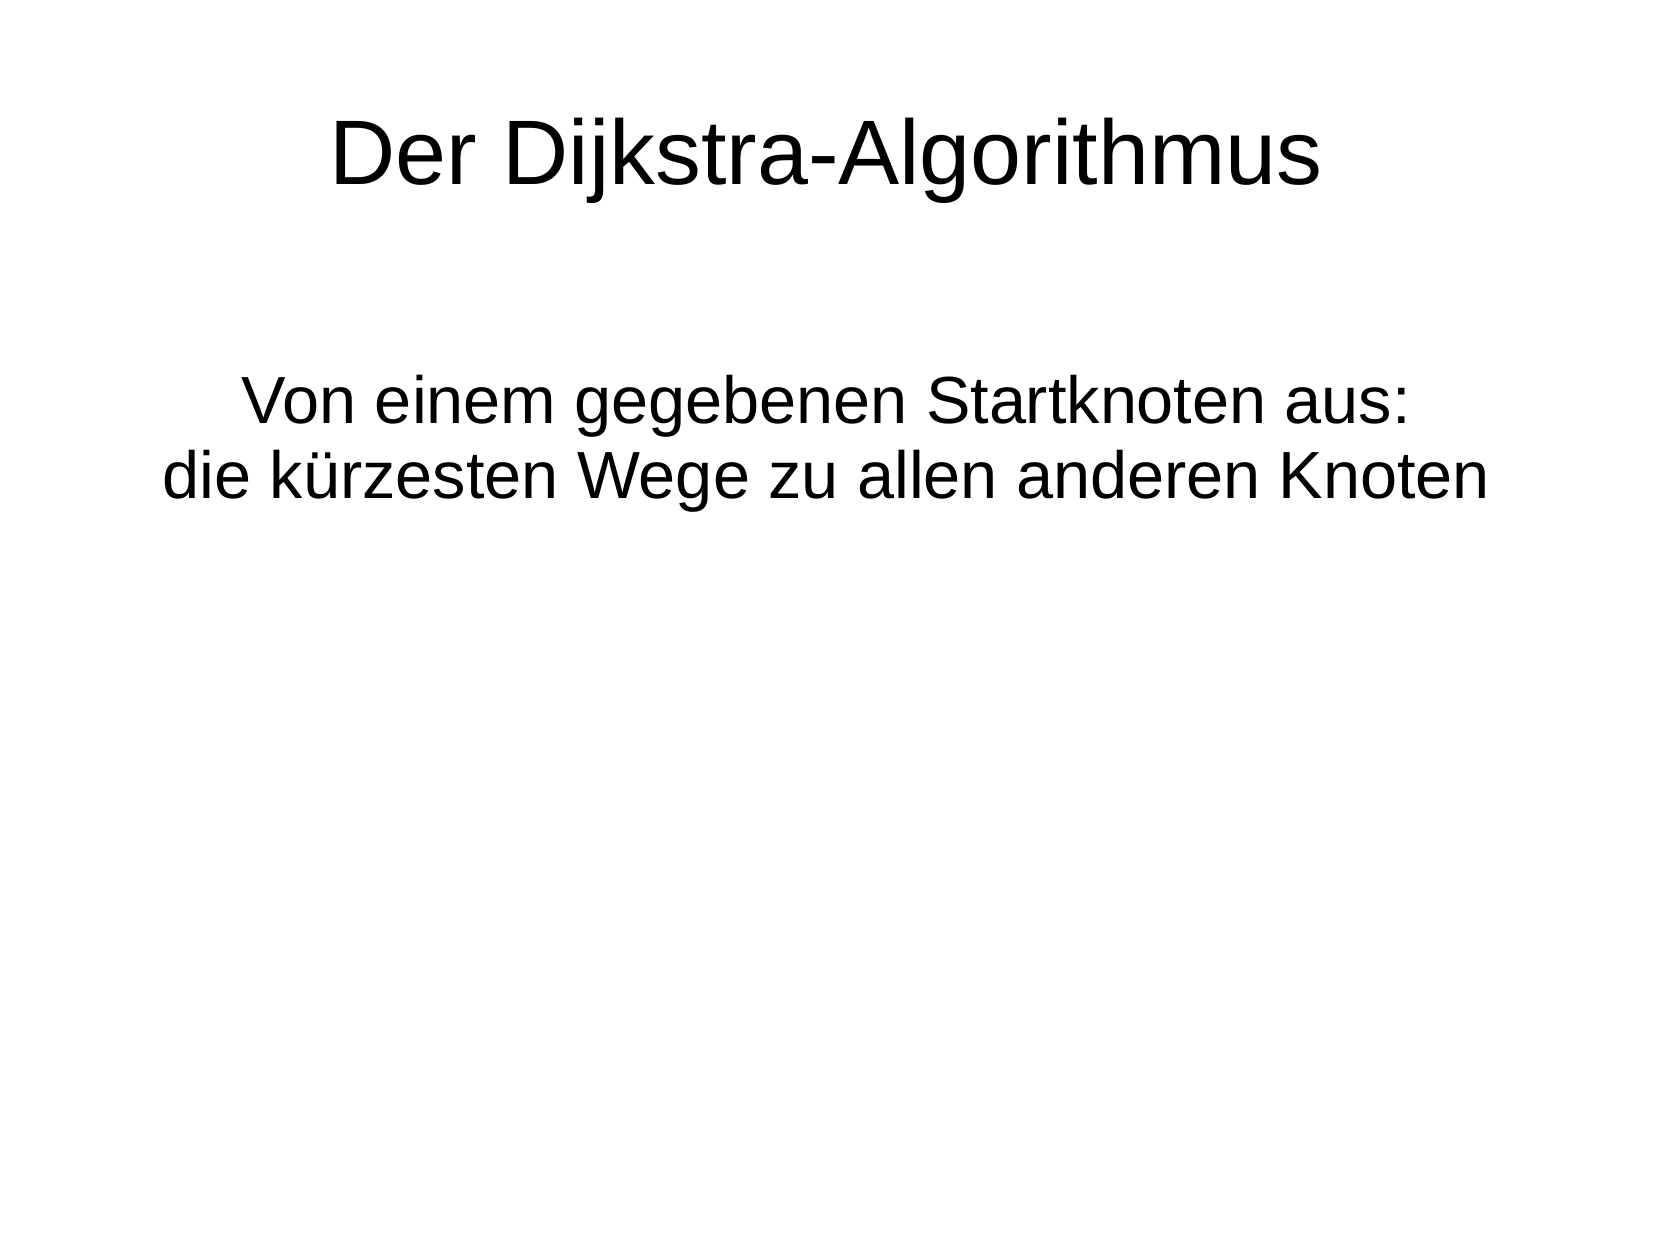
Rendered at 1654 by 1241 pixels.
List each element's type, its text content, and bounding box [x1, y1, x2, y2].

subtitle Von einem gegebenen Startknoten aus: die kürzesten Wege zu allen anderen Knoten [82, 297, 1571, 1102]
title Der Dijkstra-Algorithmus [82, 56, 1571, 250]
